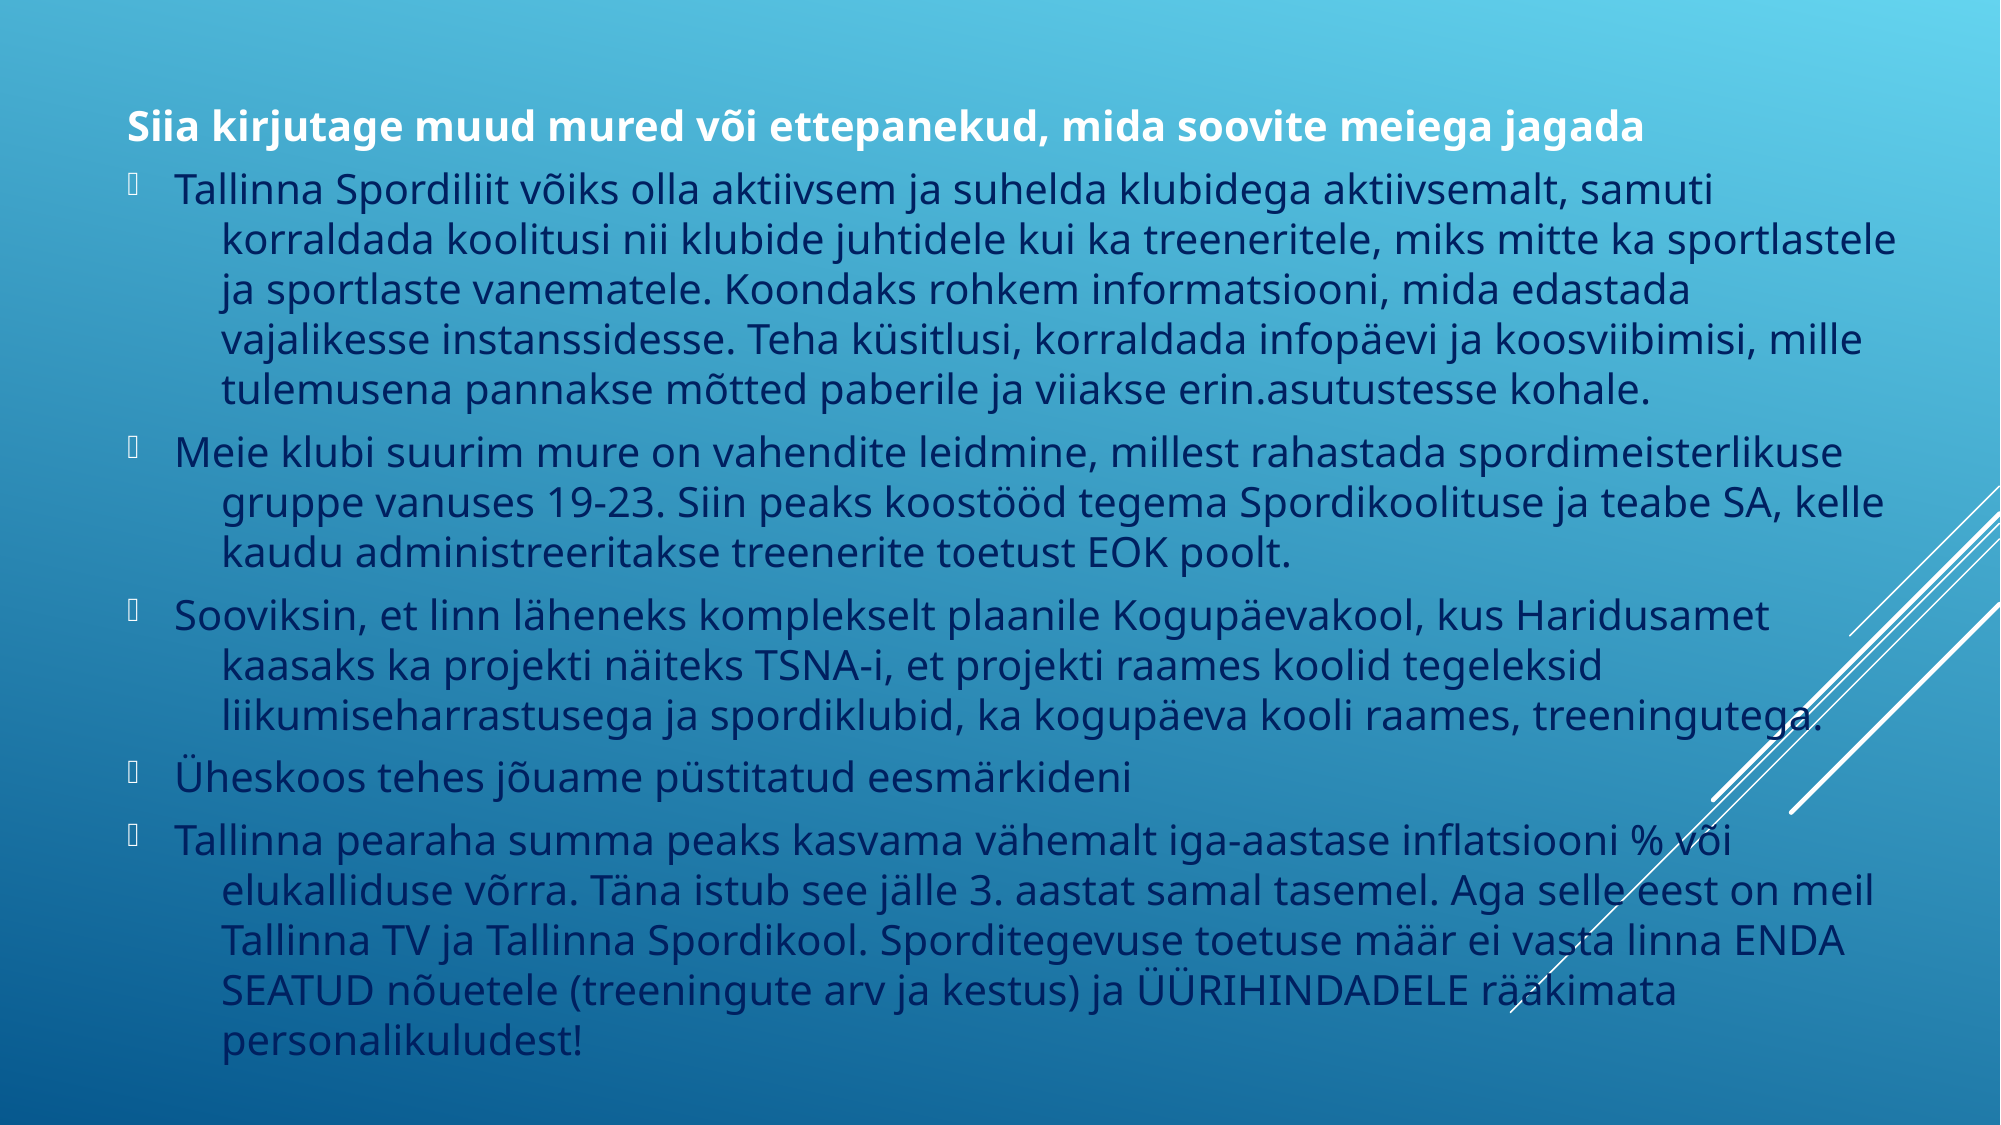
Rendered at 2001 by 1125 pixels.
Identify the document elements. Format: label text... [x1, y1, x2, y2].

list Siia kirjutage muud mured või ettepanekud, mida soovite meiega jagada Tallinna Spordiliit võiks olla aktiivsem ja suhelda klubidega aktiivsemalt, samuti korraldada koolitusi nii klubide juhtidele kui ka treeneritele, miks mitte ka sportlastele ja sportlaste vanematele. Koondaks rohkem informatsiooni, mida edastada vajalikesse instanssidesse. Teha küsitlusi, korraldada infopäevi ja koosviibimisi, mille tulemusena pannakse mõtted paberile ja viiakse erin.asutustesse kohale. Meie klubi suurim mure on vahendite leidmine, millest rahastada spordimeisterlikuse gruppe vanuses 19-23. Siin peaks koostööd tegema Spordikoolituse ja teabe SA, kelle kaudu administreeritakse treenerite toetust EOK poolt. Sooviksin, et linn läheneks komplekselt plaanile Kogupäevakool, kus Haridusamet kaasaks ka projekti näiteks TSNA-i, et projekti raames koolid tegeleksid liikumiseharrastusega ja spordiklubid, ka kogupäeva kooli raames, treeningutega. Üheskoos tehes jõuame püstitatud eesmärkideni Tallinna pearaha summa peaks kasvama vähemalt iga-aastase inflatsiooni % või elukalliduse võrra. Täna istub see jälle 3. aastat samal tasemel. Aga selle eest on meil Tallinna TV ja Tallinna Spordikool. Sporditegevuse toetuse määr ei vasta linna ENDA SEATUD nõuetele (treeningute arv ja kestus) ja ÜÜRIHINDADELE rääkimata personalikuludest! [112, 39, 1918, 1125]
